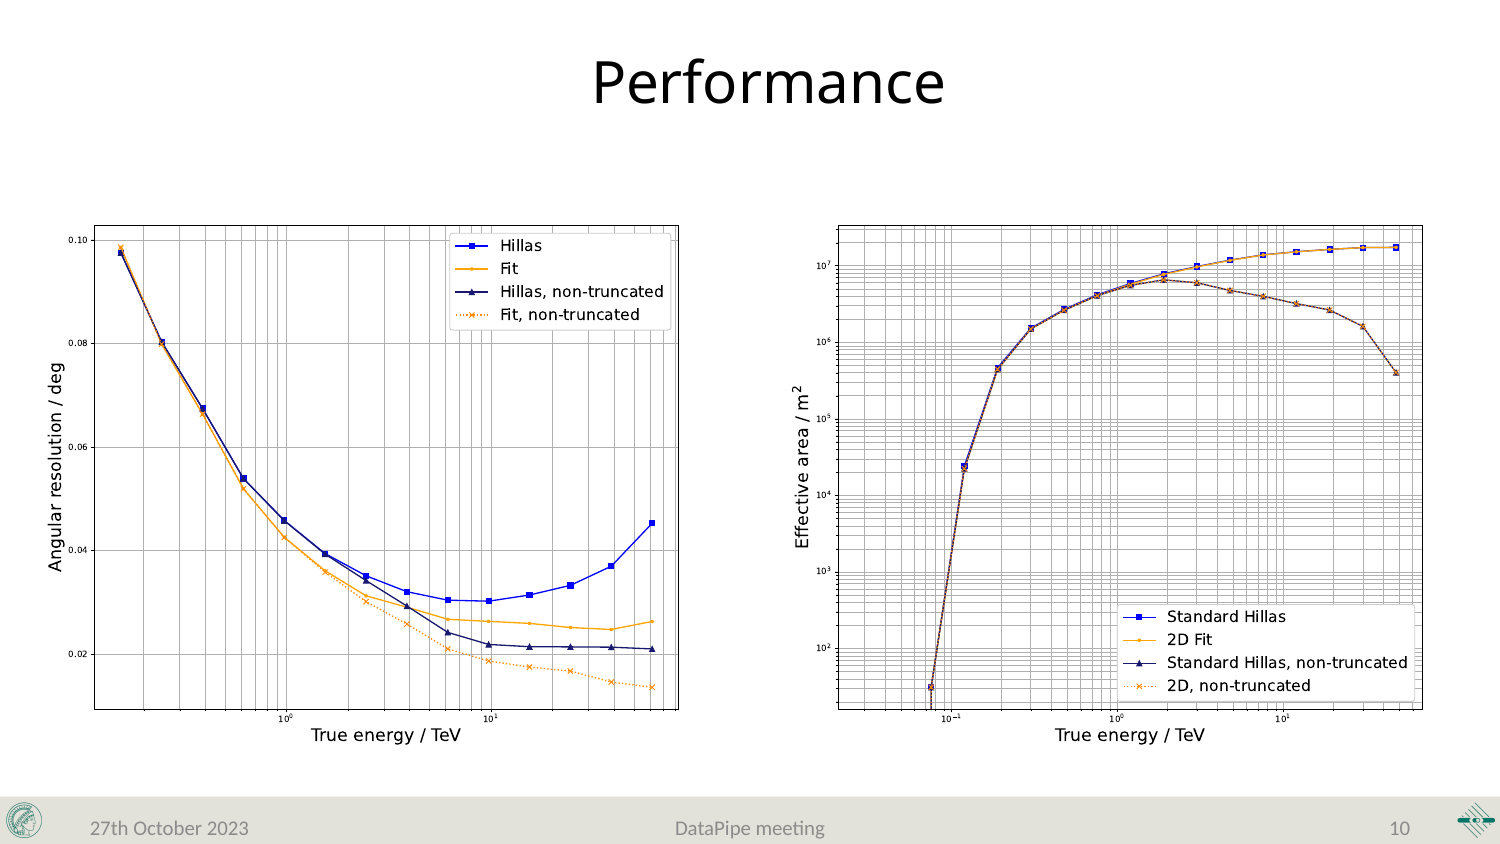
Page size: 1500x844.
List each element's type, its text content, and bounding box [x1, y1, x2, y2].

text_box Performance [337, 37, 1200, 123]
slide_number 27th October 2023 [75, 809, 425, 844]
picture [0, 0, 1500, 844]
